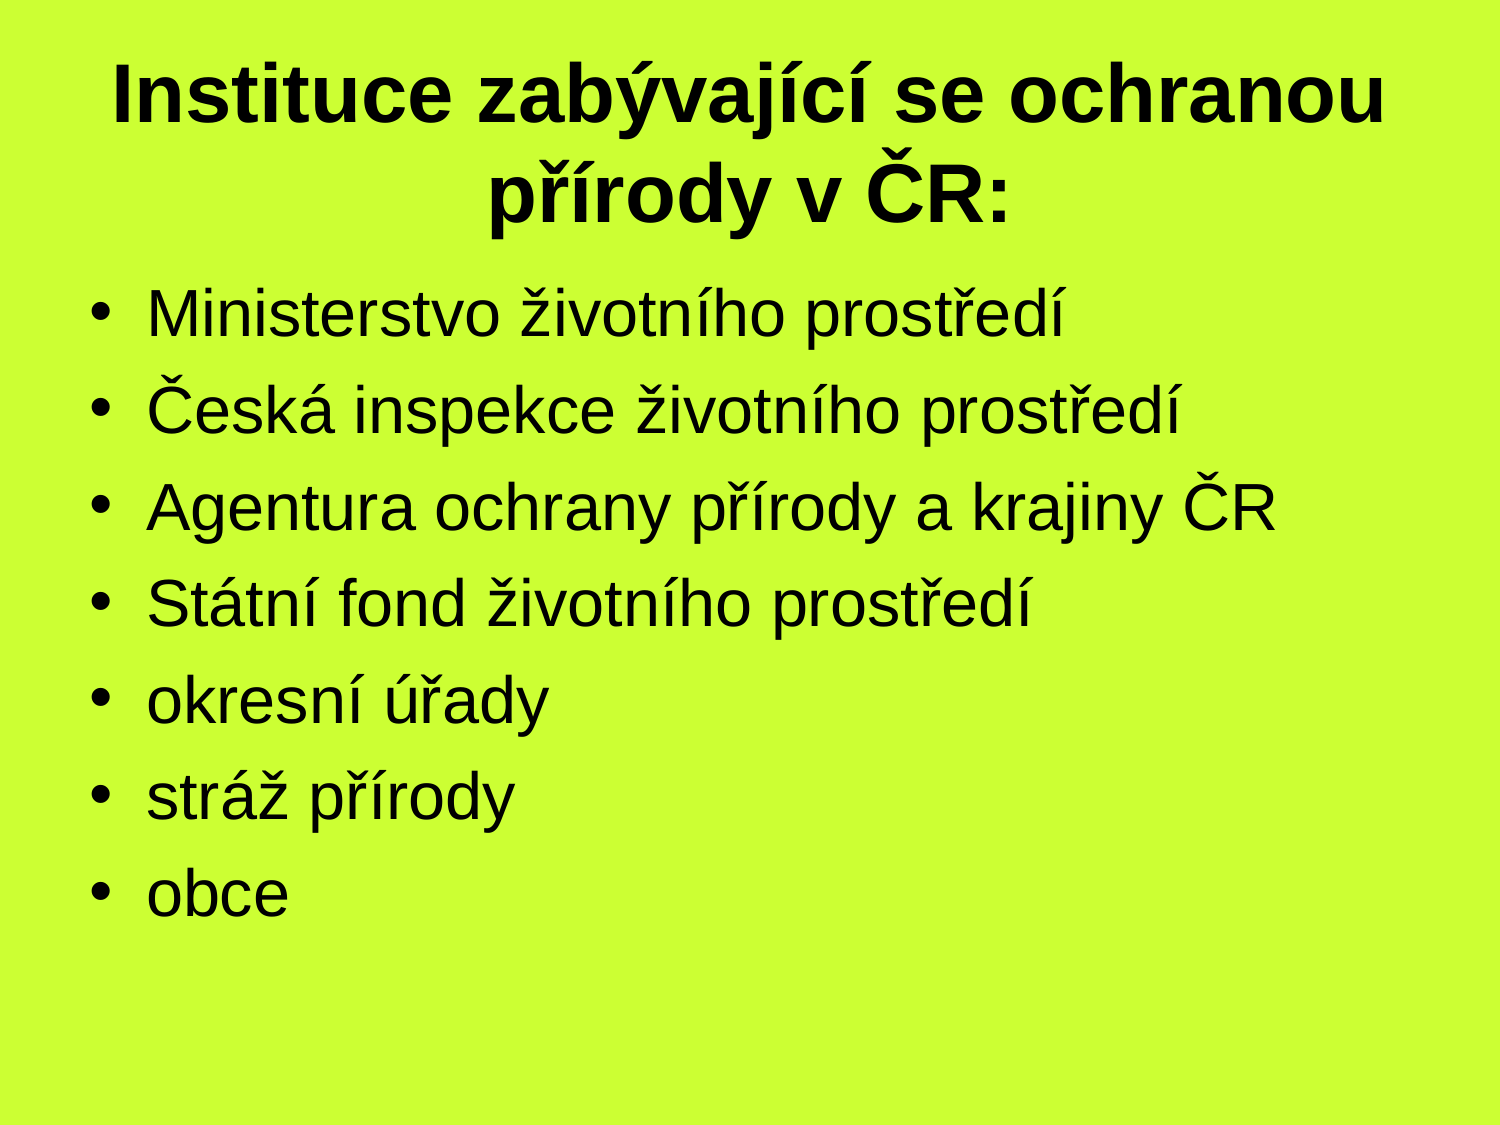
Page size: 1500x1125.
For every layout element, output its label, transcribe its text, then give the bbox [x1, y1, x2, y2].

list Ministerstvo životního prostředí Česká inspekce životního prostředí Agentura ochrany přírody a krajiny ČR Státní fond životního prostředí okresní úřady stráž přírody obce [75, 262, 1426, 1035]
title Instituce zabývající se ochranou přírody v ČR: [75, 31, 1426, 247]
